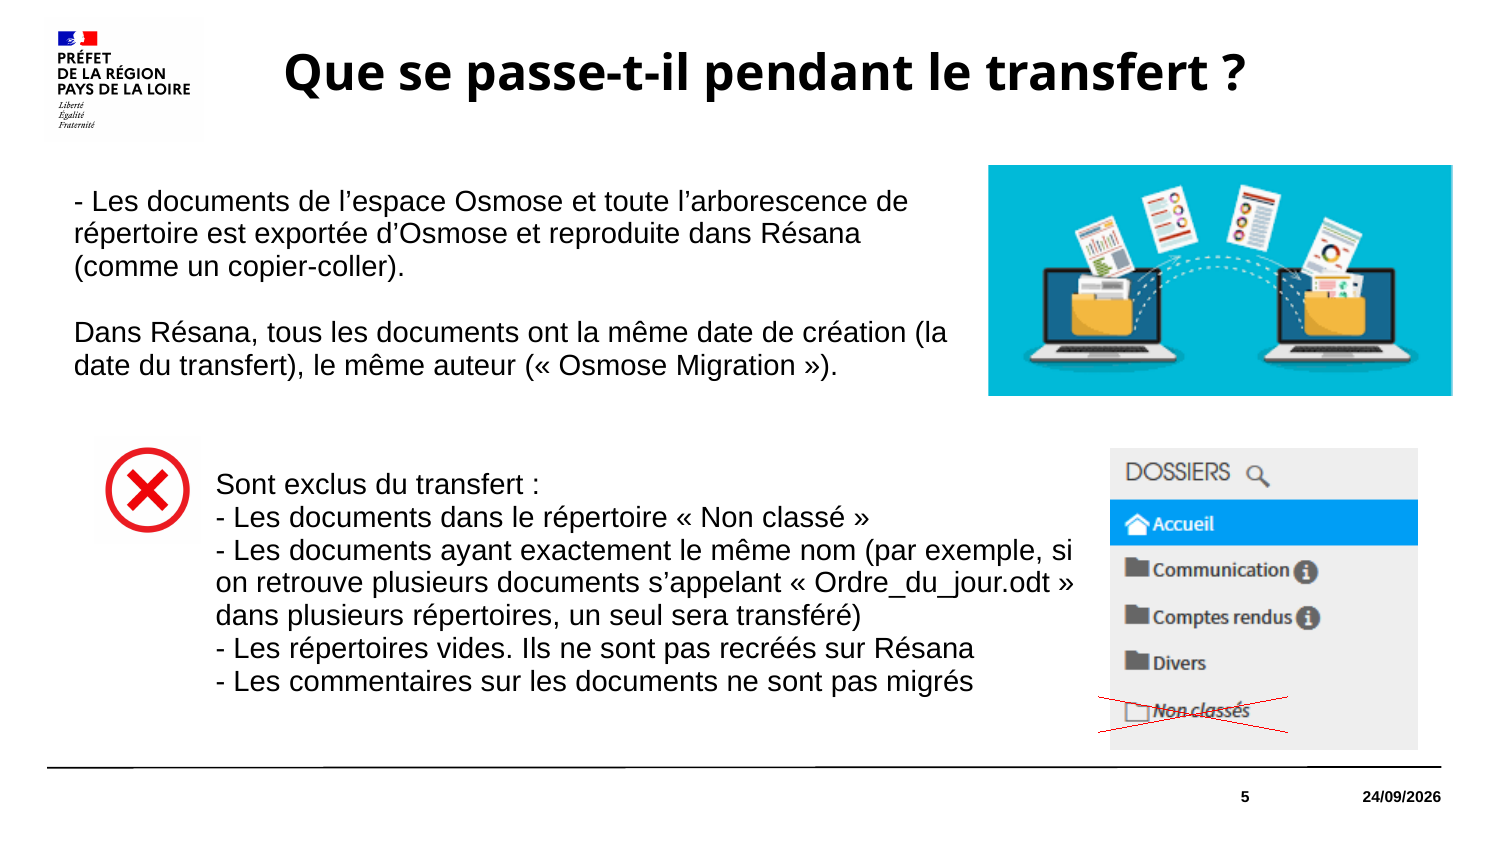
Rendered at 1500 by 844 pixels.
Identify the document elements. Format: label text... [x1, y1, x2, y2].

picture [988, 165, 1453, 396]
text_box - Les documents de l’espace Osmose et toute l’arborescence de répertoire est exportée d’Osmose et reproduite dans Résana (comme un copier-coller). Dans Résana, tous les documents ont la même date de création (la date du transfert), le même auteur (« Osmose Migration »). [59, 177, 969, 827]
picture [1110, 448, 1418, 751]
picture [44, 17, 204, 142]
text_box Sont exclus du transfert : - Les documents dans le répertoire « Non classé » - Les documents ayant exactement le même nom (par exemple, si on retrouve plusieurs documents s’appelant « Ordre_du_jour.odt » dans plusieurs répertoires, un seul sera transféré) - Les répertoires vides. Ils ne sont pas recréés sur Résana - Les commentaires sur les documents ne sont pas migrés [200, 460, 1110, 745]
title Que se passe-t-il pendant le transfert ? [283, 47, 1347, 166]
picture [94, 436, 201, 544]
